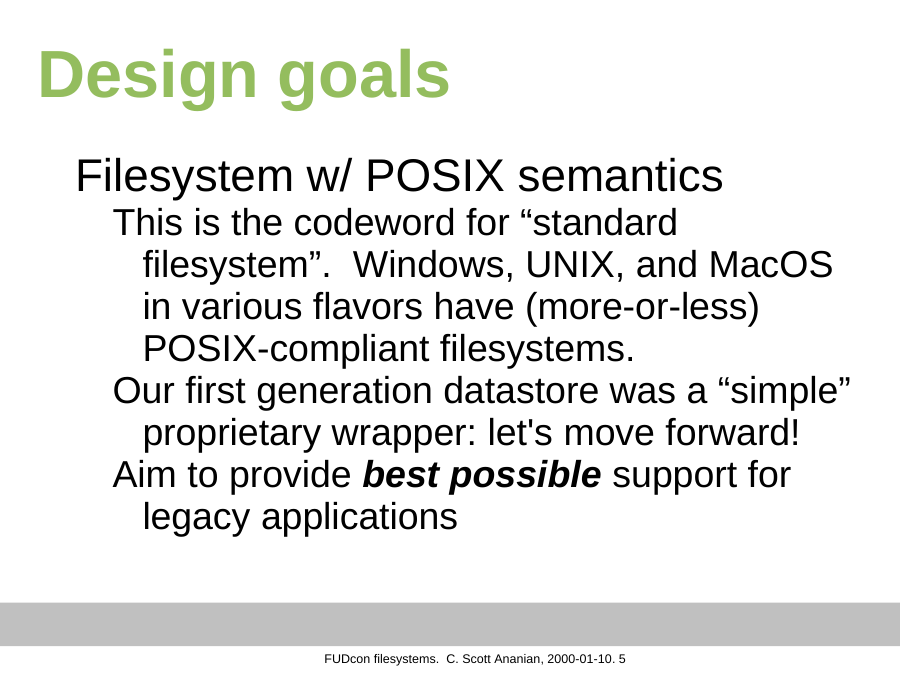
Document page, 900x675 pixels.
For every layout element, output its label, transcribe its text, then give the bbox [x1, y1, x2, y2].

title Design goals [37, 37, 856, 226]
list Filesystem w/ POSIX semantics This is the codeword for “standard filesystem”. Windows, UNIX, and MacOS in various flavors have (more-or-less) POSIX-compliant filesystems. Our first generation datastore was a “simple” proprietary wrapper: let's move forward! Aim to provide best possible support for legacy applications [75, 150, 859, 601]
